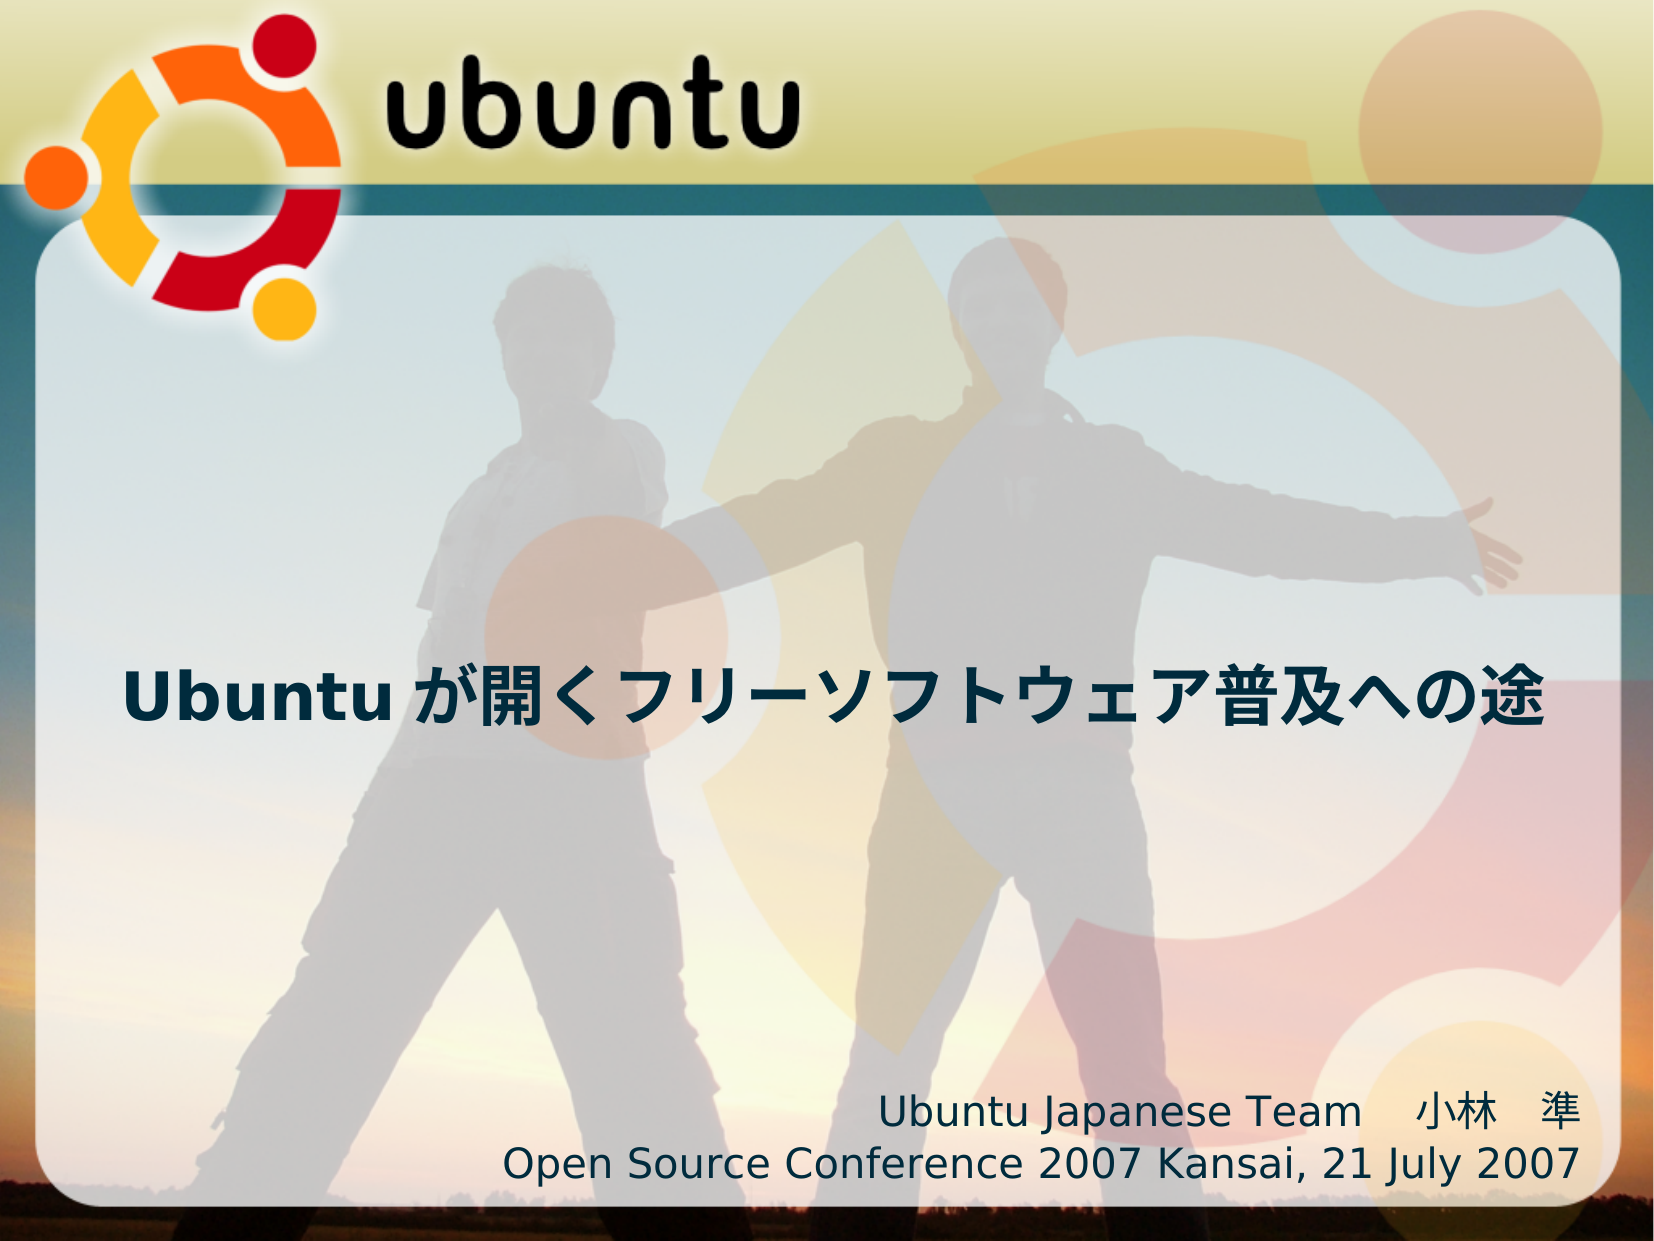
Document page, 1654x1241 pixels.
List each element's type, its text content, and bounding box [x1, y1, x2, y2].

picture [0, 0, 1654, 1241]
text_box Ubuntuが開くフリーソフトウェア普及への途 [120, 649, 1504, 732]
text_box Ubuntu Japanese Team 小林 準 Open Source Conference 2007 Kansai, 21 July 2007 [501, 1077, 1595, 1182]
